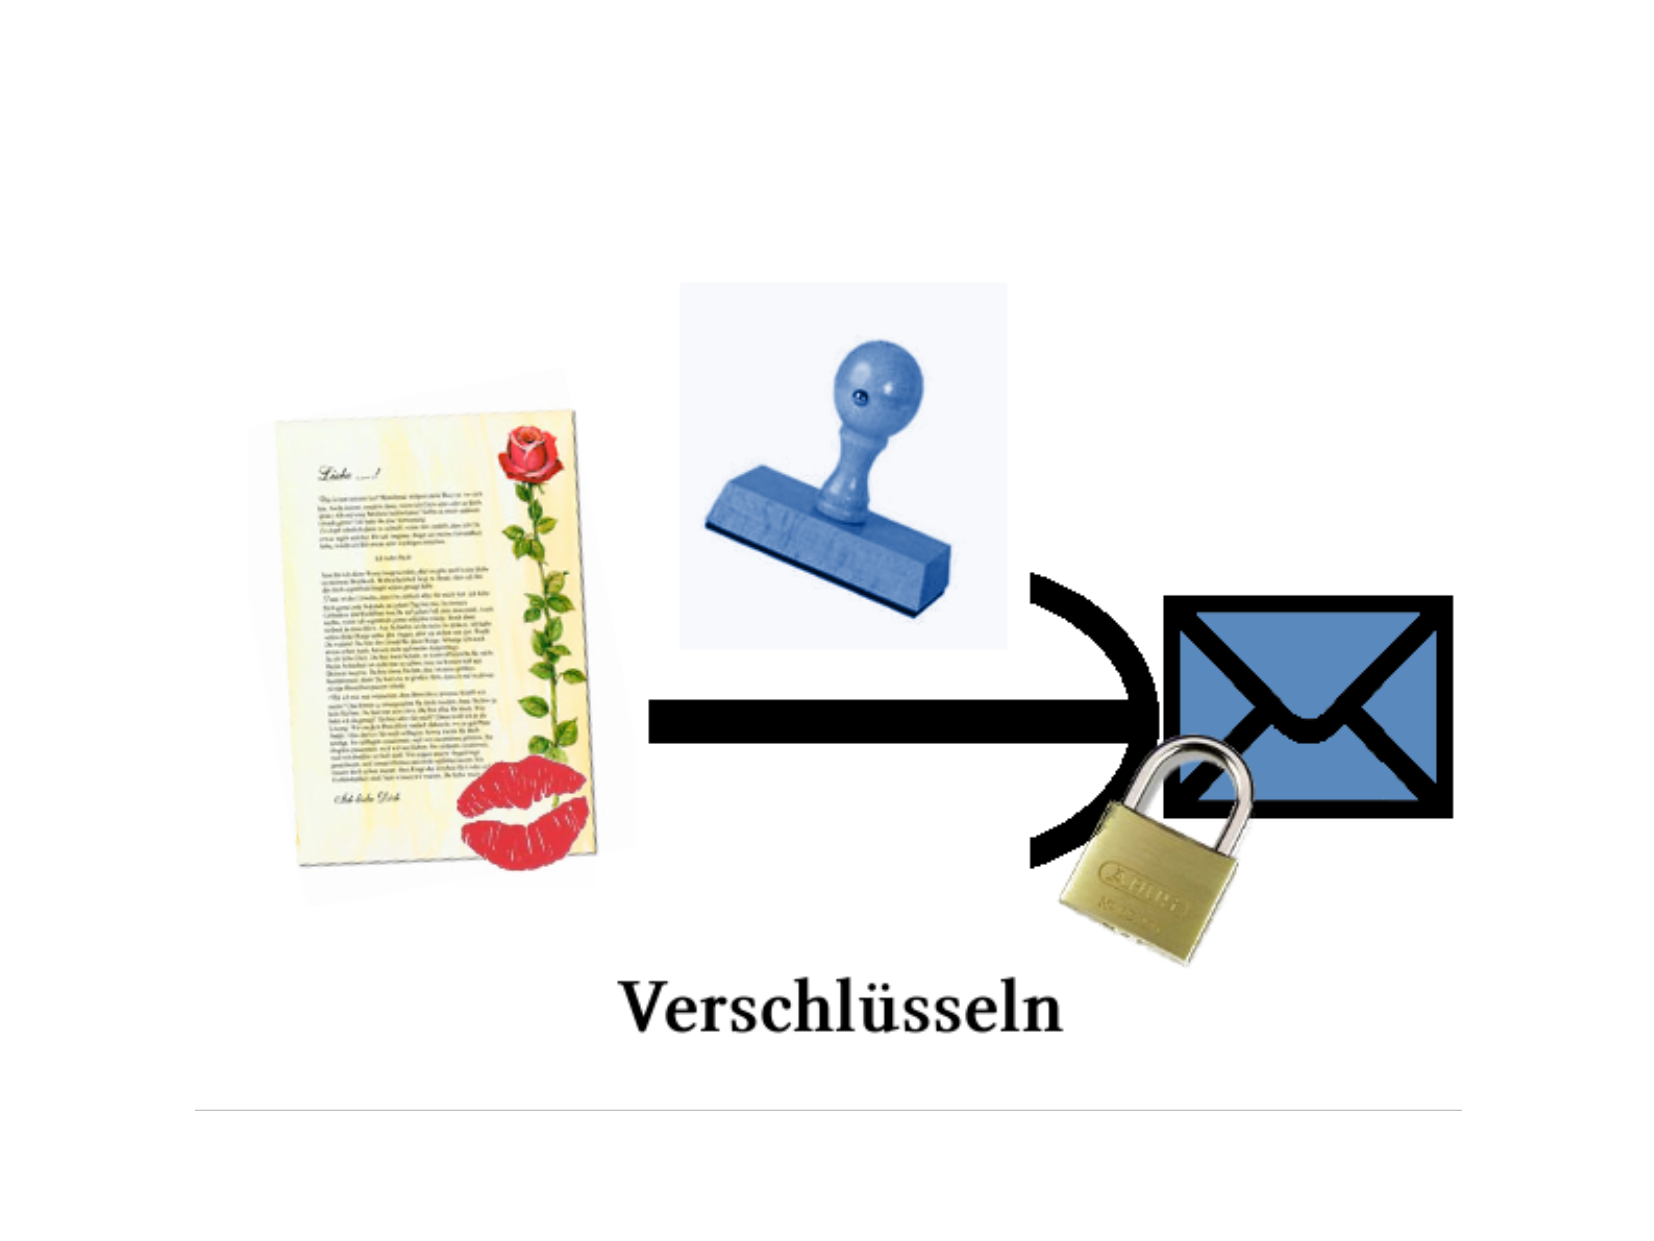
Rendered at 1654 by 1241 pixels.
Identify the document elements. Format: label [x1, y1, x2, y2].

picture [195, 129, 1462, 1113]
